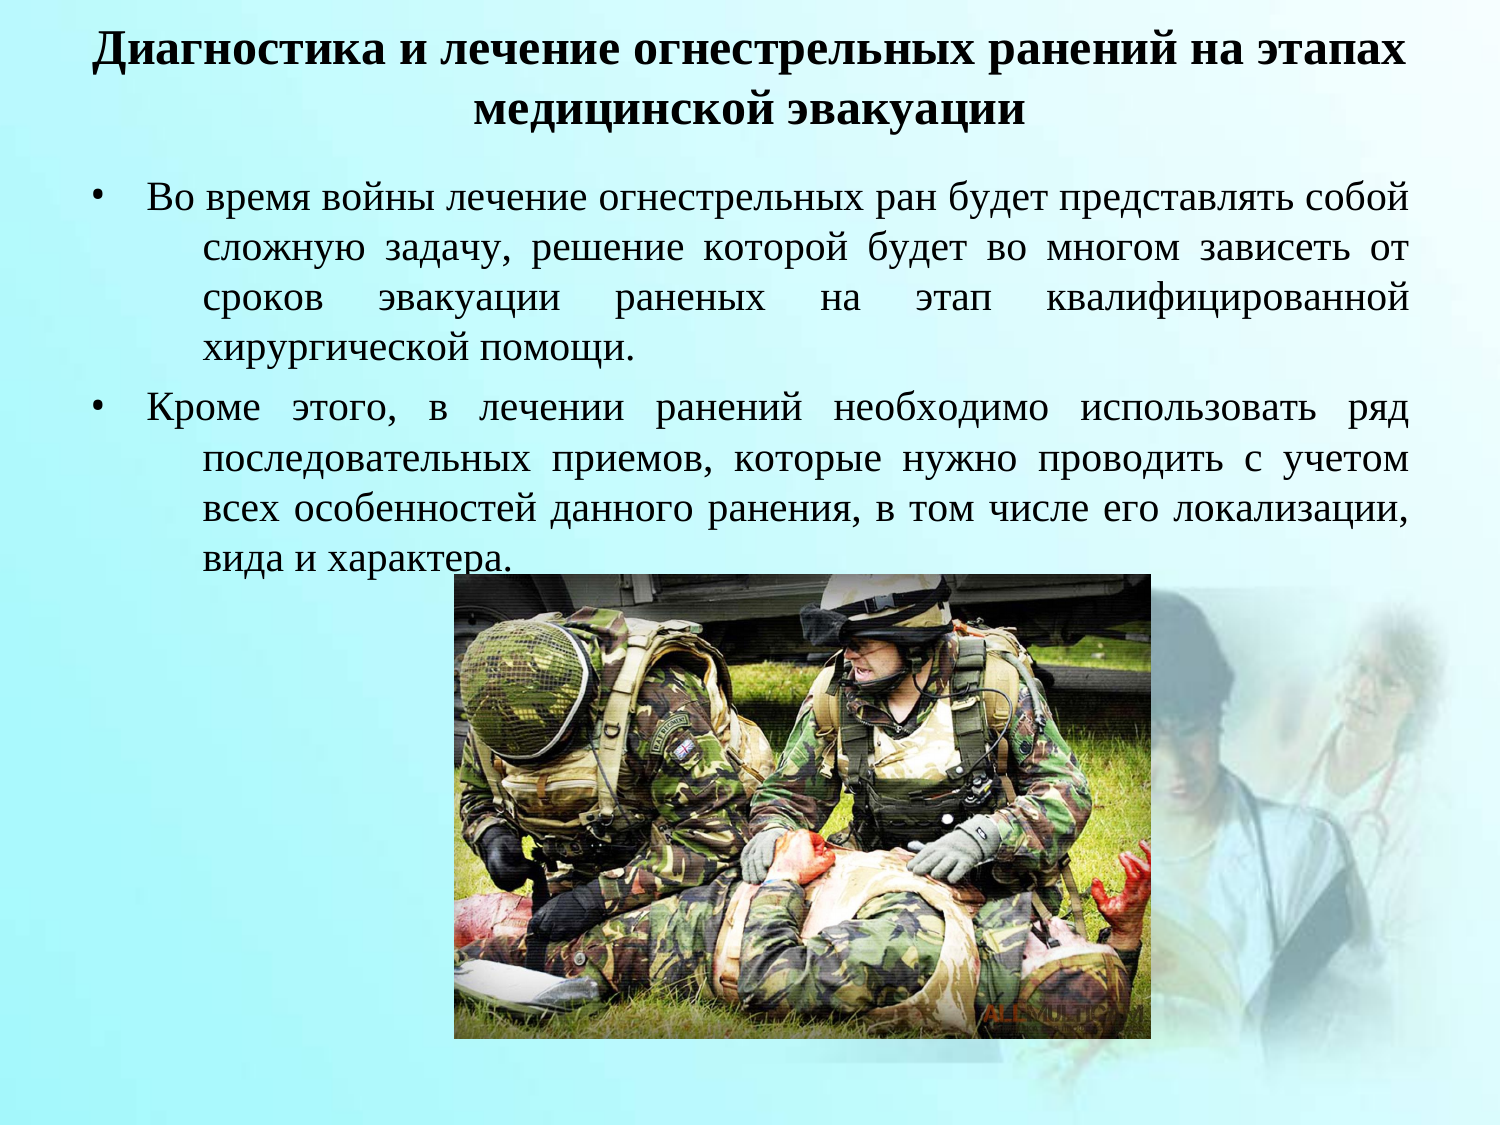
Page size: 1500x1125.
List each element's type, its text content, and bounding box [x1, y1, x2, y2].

picture [454, 574, 1151, 1039]
list Во время войны лечение огнестрельных ран будет представлять собой сложную задачу, решение которой будет во многом зависеть от сроков эвакуации раненых на этап квалифицированной хирургической помощи. Кроме этого, в лечении ранений необходимо использовать ряд последовательных приемов, которые нужно проводить с учетом всех особенностей данного ранения, в том числе его локализации, вида и характера. [75, 160, 1426, 627]
title Диагностика и лечение огнестрельных ранений на этапах медицинской эвакуации [75, 7, 1426, 149]
